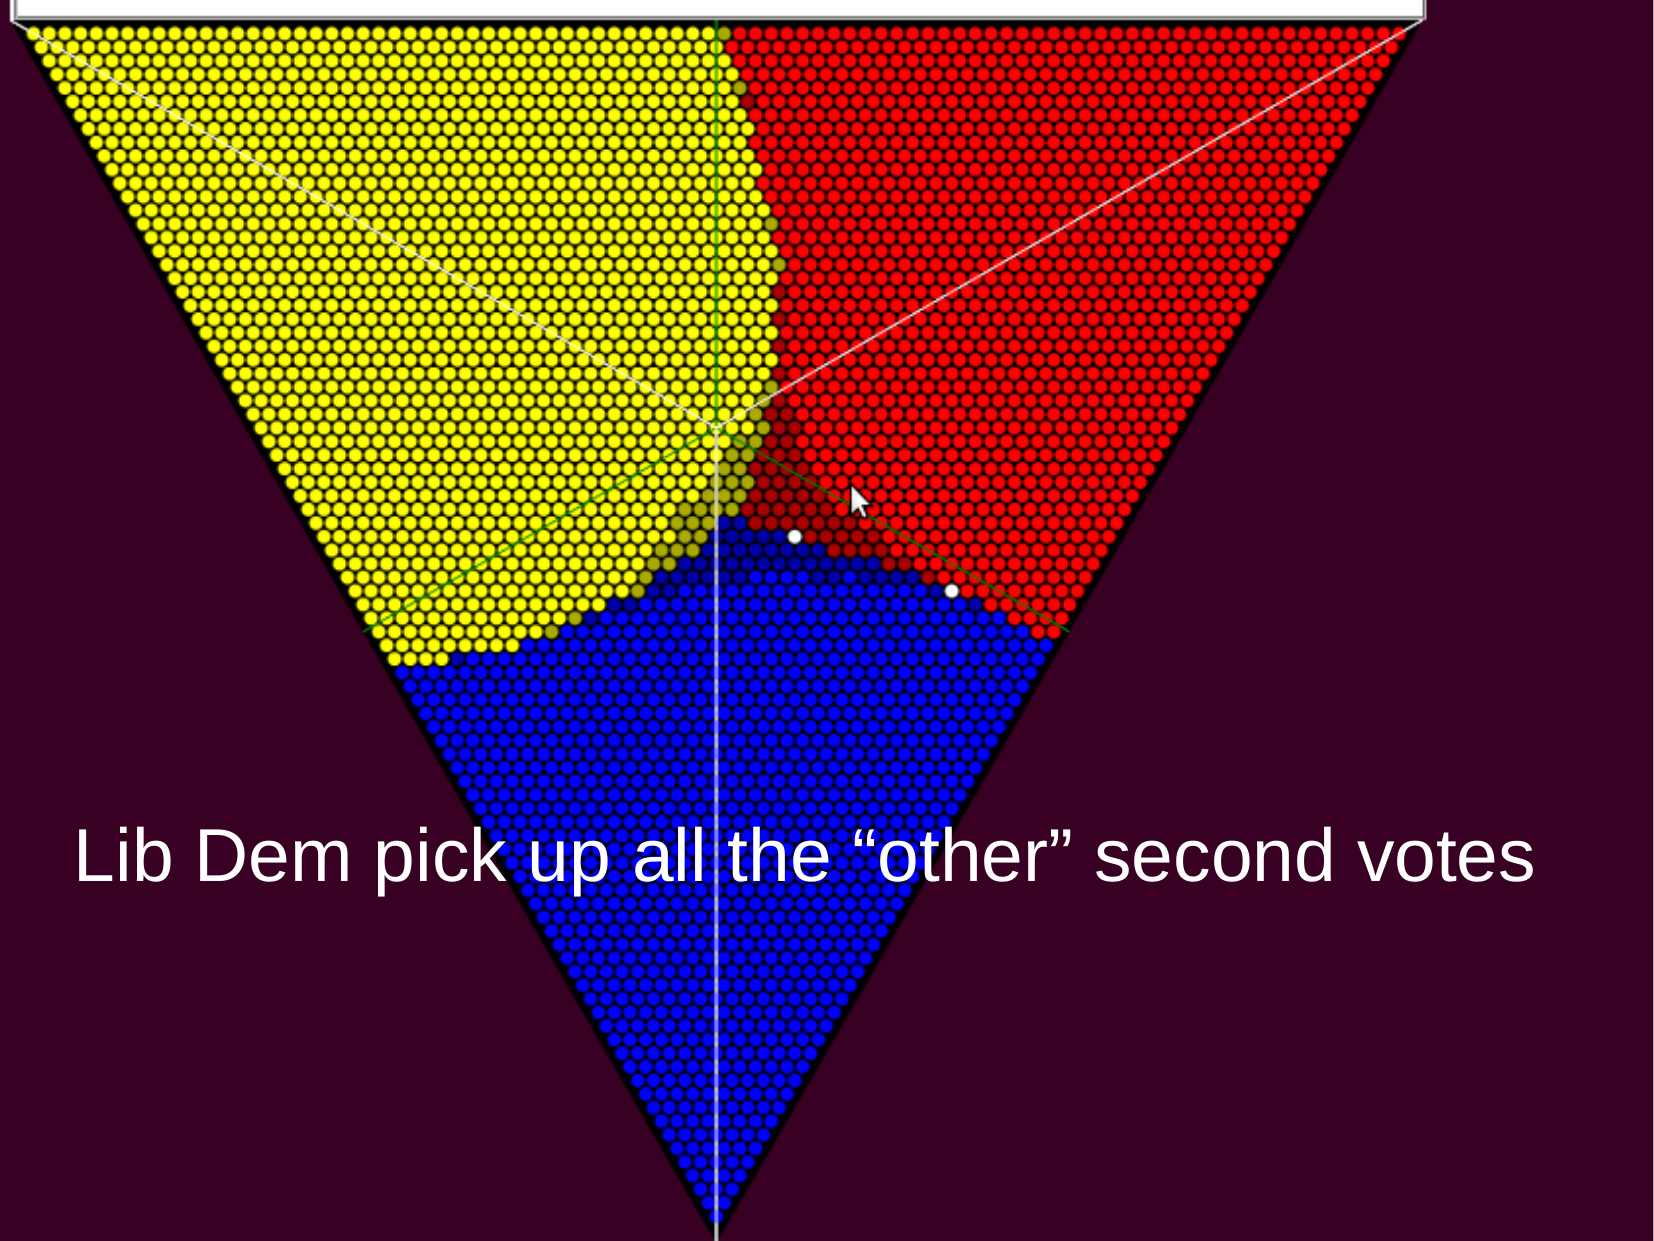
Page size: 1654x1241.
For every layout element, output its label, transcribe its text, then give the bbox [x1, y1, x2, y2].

picture [0, 0, 1654, 1241]
text_box Lib Dem pick up all the “other” second votes [59, 805, 1565, 1034]
